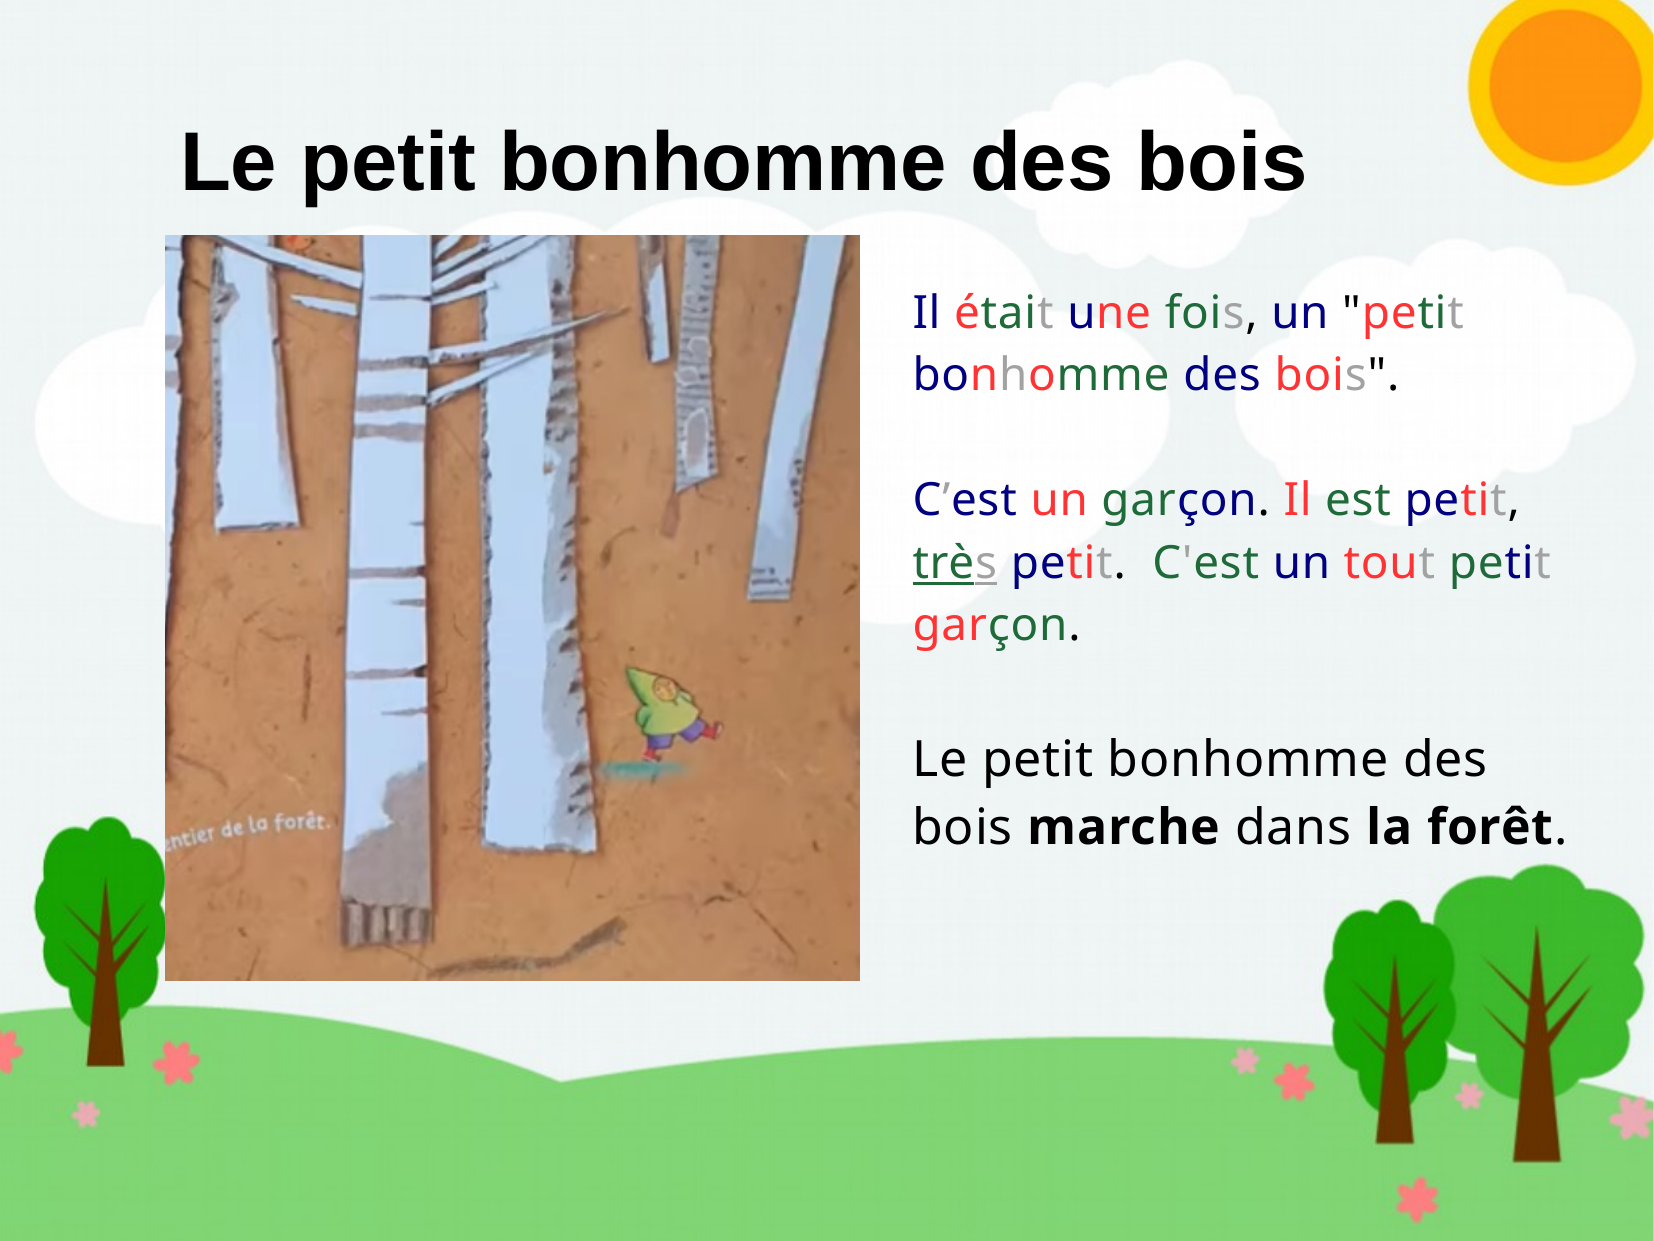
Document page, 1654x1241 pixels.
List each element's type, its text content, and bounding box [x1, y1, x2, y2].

text_box Il était une fois, un "petit bonhomme des bois". C’est un garçon. Il est petit, très petit. C'est un tout petit garçon. Le petit bonhomme des bois marche dans la forêt. [897, 271, 1619, 1052]
picture [0, 0, 1654, 1241]
subtitle Le petit bonhomme des bois [106, 82, 1382, 242]
